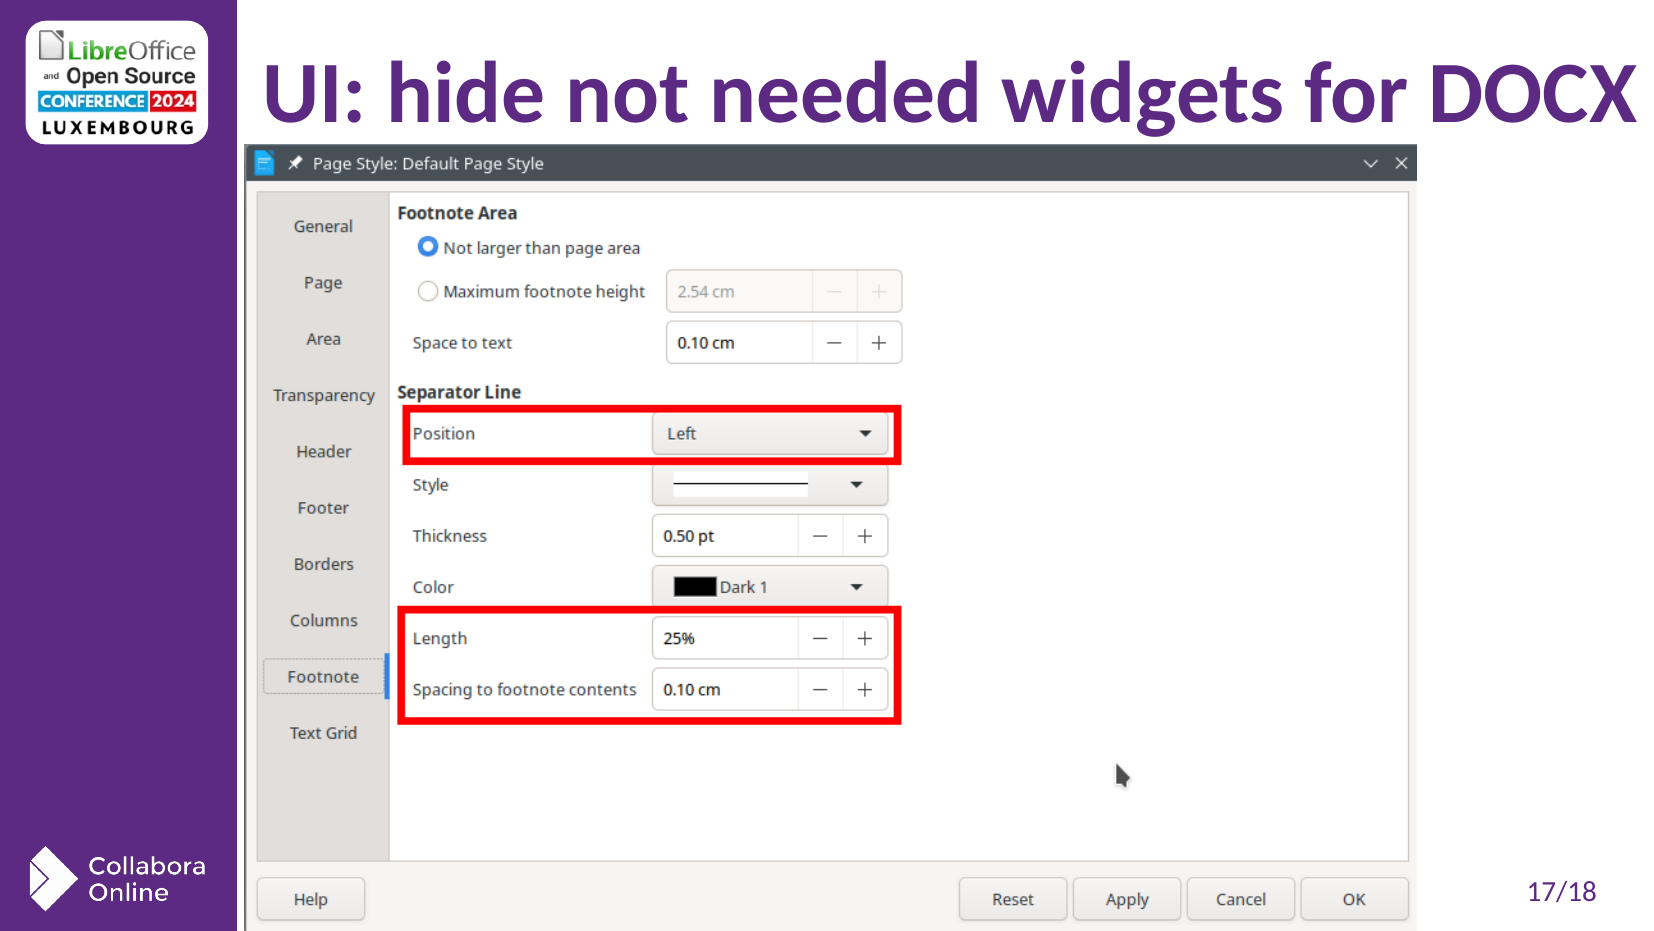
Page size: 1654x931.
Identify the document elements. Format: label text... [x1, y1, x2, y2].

title UI: hide not needed widgets for DOCX [262, 13, 1644, 145]
picture [244, 144, 1417, 931]
picture [34, 26, 200, 139]
picture [25, 841, 209, 916]
